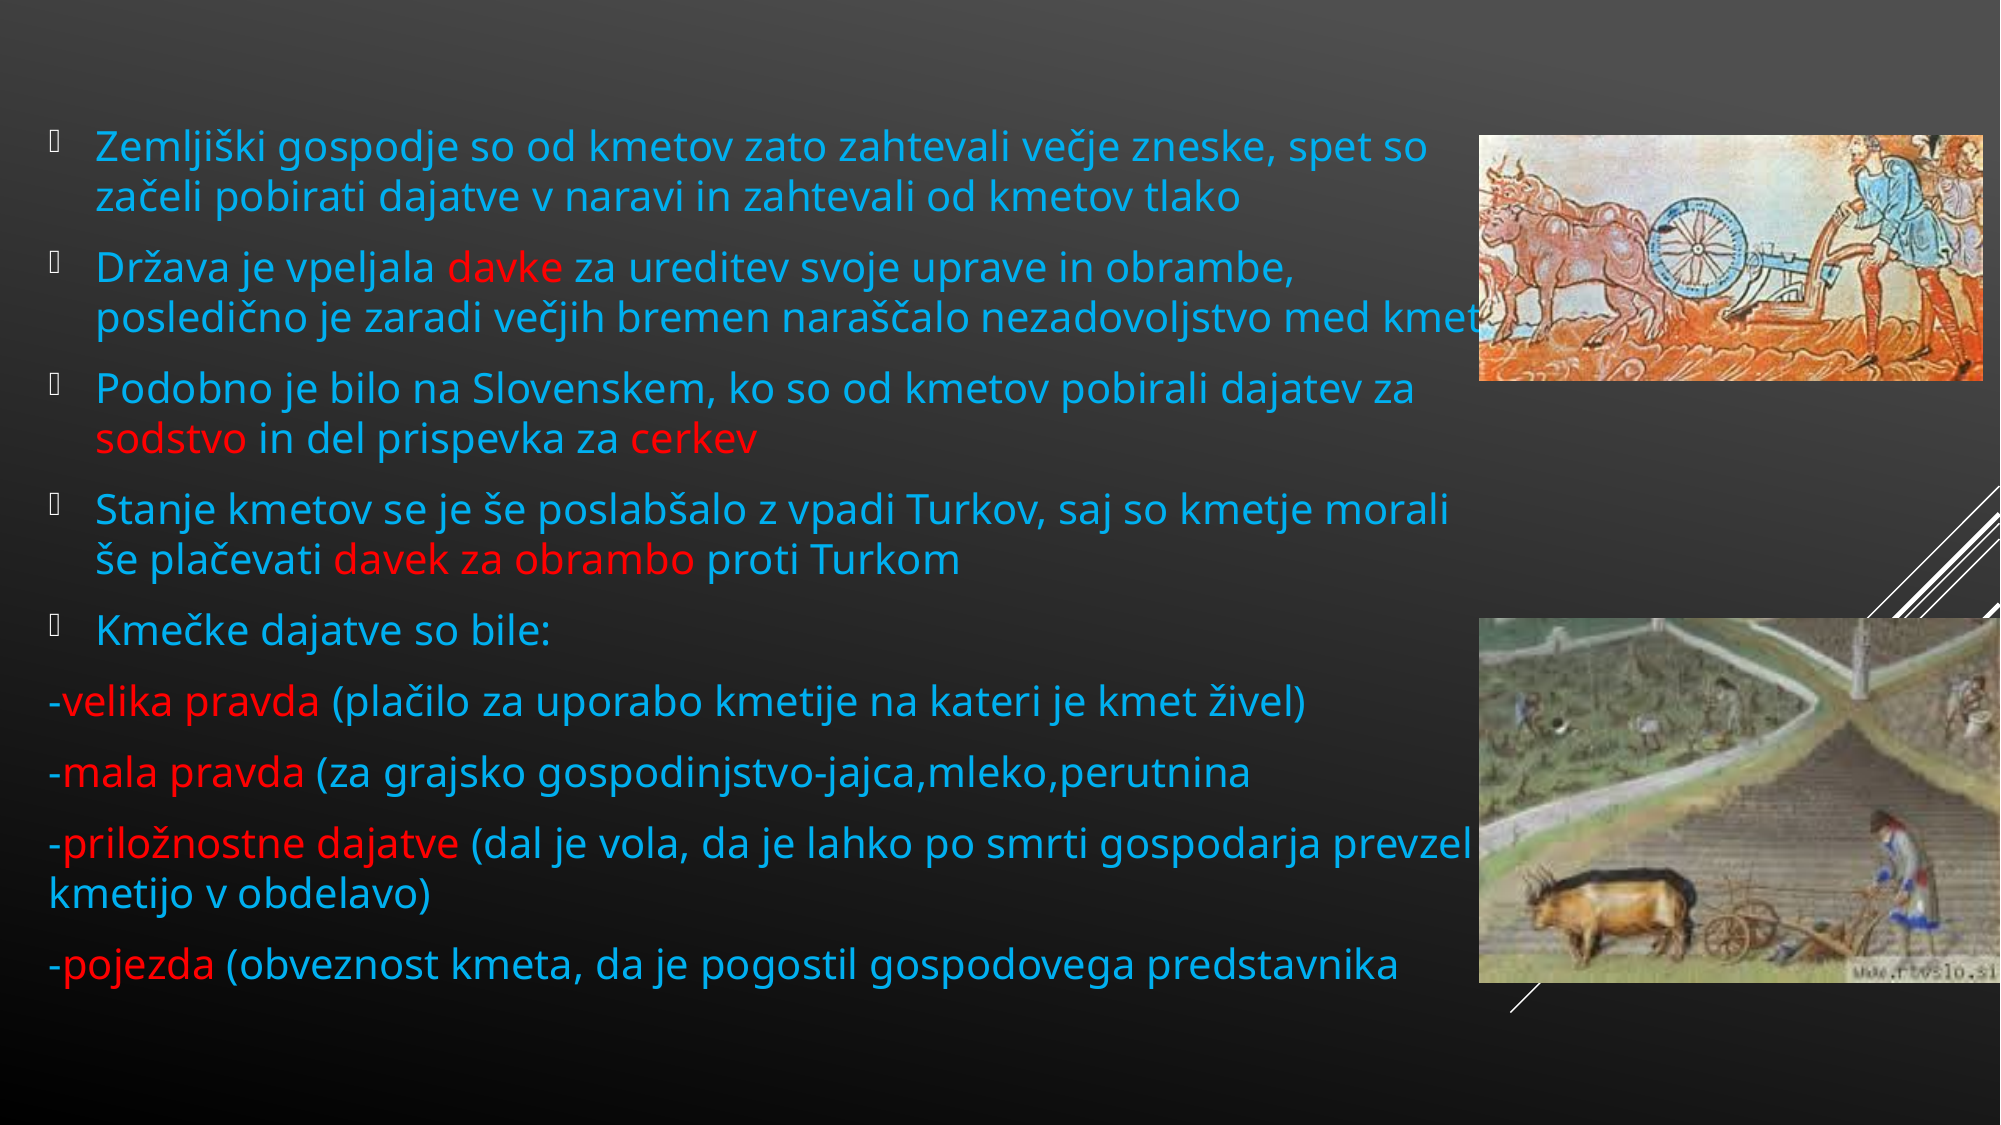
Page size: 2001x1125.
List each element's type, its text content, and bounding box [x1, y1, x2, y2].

picture [1479, 618, 2000, 983]
list Zemljiški gospodje so od kmetov zato zahtevali večje zneske, spet so začeli pobirati dajatve v naravi in zahtevali od kmetov tlako Država je vpeljala davke za ureditev svoje uprave in obrambe, posledično je zaradi večjih bremen naraščalo nezadovoljstvo med kmeti Podobno je bilo na Slovenskem, ko so od kmetov pobirali dajatev za sodstvo in del prispevka za cerkev Stanje kmetov se je še poslabšalo z vpadi Turkov, saj so kmetje morali še plačevati davek za obrambo proti Turkom Kmečke dajatve so bile: -velika pravda (plačilo za uporabo kmetije na kateri je kmet živel) -mala pravda (za grajsko gospodinjstvo-jajca,mleko,perutnina -priložnostne dajatve (dal je vola, da je lahko po smrti gospodarja prevzel kmetijo v obdelavo) -pojezda (obveznost kmeta, da je pogostil gospodovega predstavnika [33, 112, 1513, 1023]
picture [1479, 135, 1983, 381]
